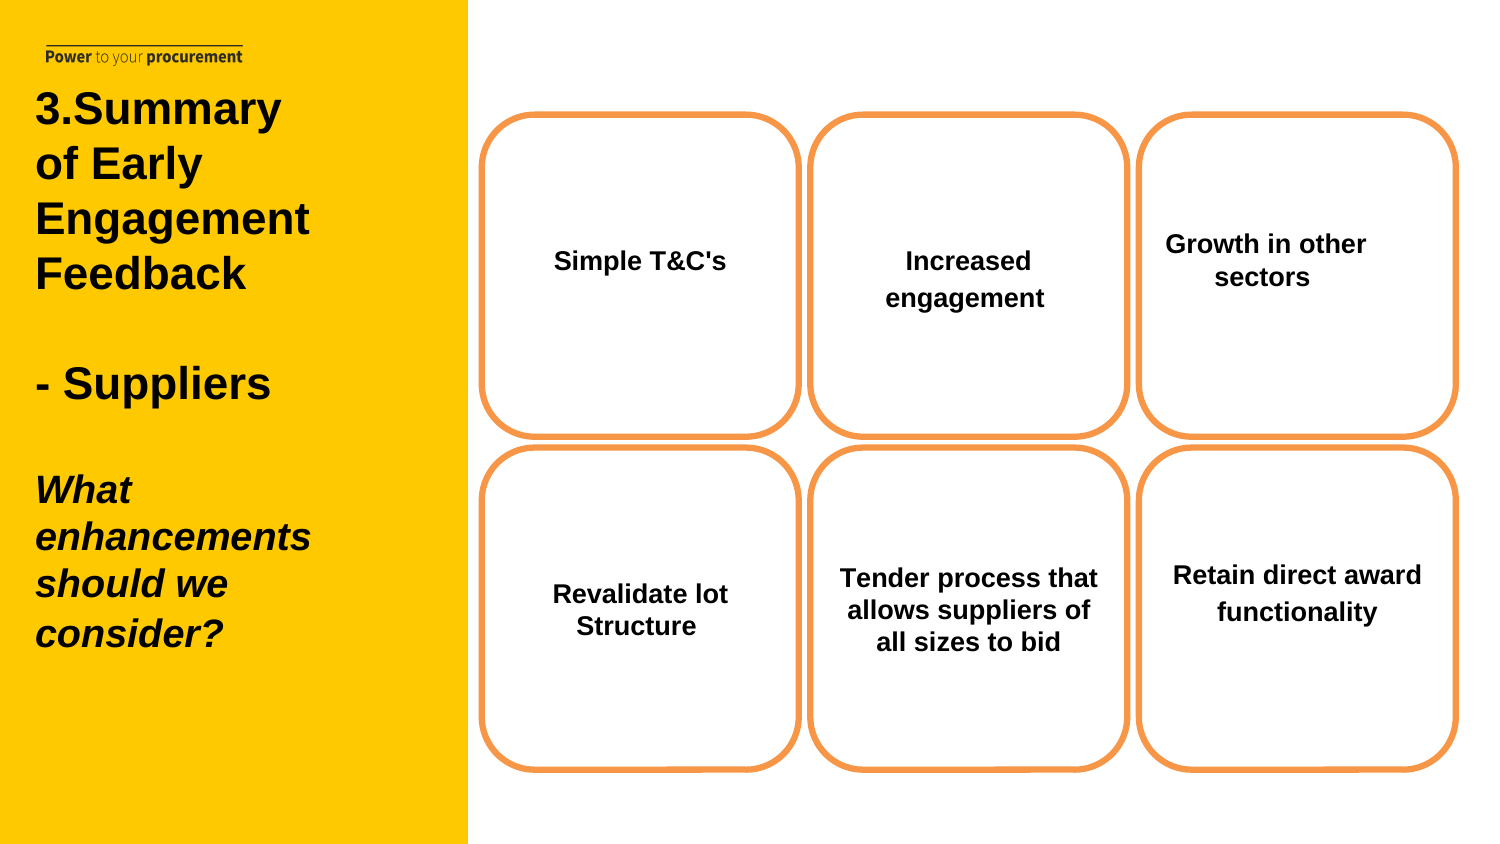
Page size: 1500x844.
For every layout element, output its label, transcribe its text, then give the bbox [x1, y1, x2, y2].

text_box Tender process that allows suppliers of all sizes to bid [810, 447, 1128, 770]
text_box Increased engagement [810, 114, 1128, 437]
text_box Retain direct award functionality [1138, 447, 1456, 770]
text_box Growth in other sectors [1138, 114, 1456, 437]
text_box Simple T&C's [481, 114, 799, 437]
text_box Revalidate lot Structure [481, 447, 799, 770]
title 3.Summary of Early Engagement Feedback - Suppliers What enhancements should we consider? [34, 78, 318, 157]
